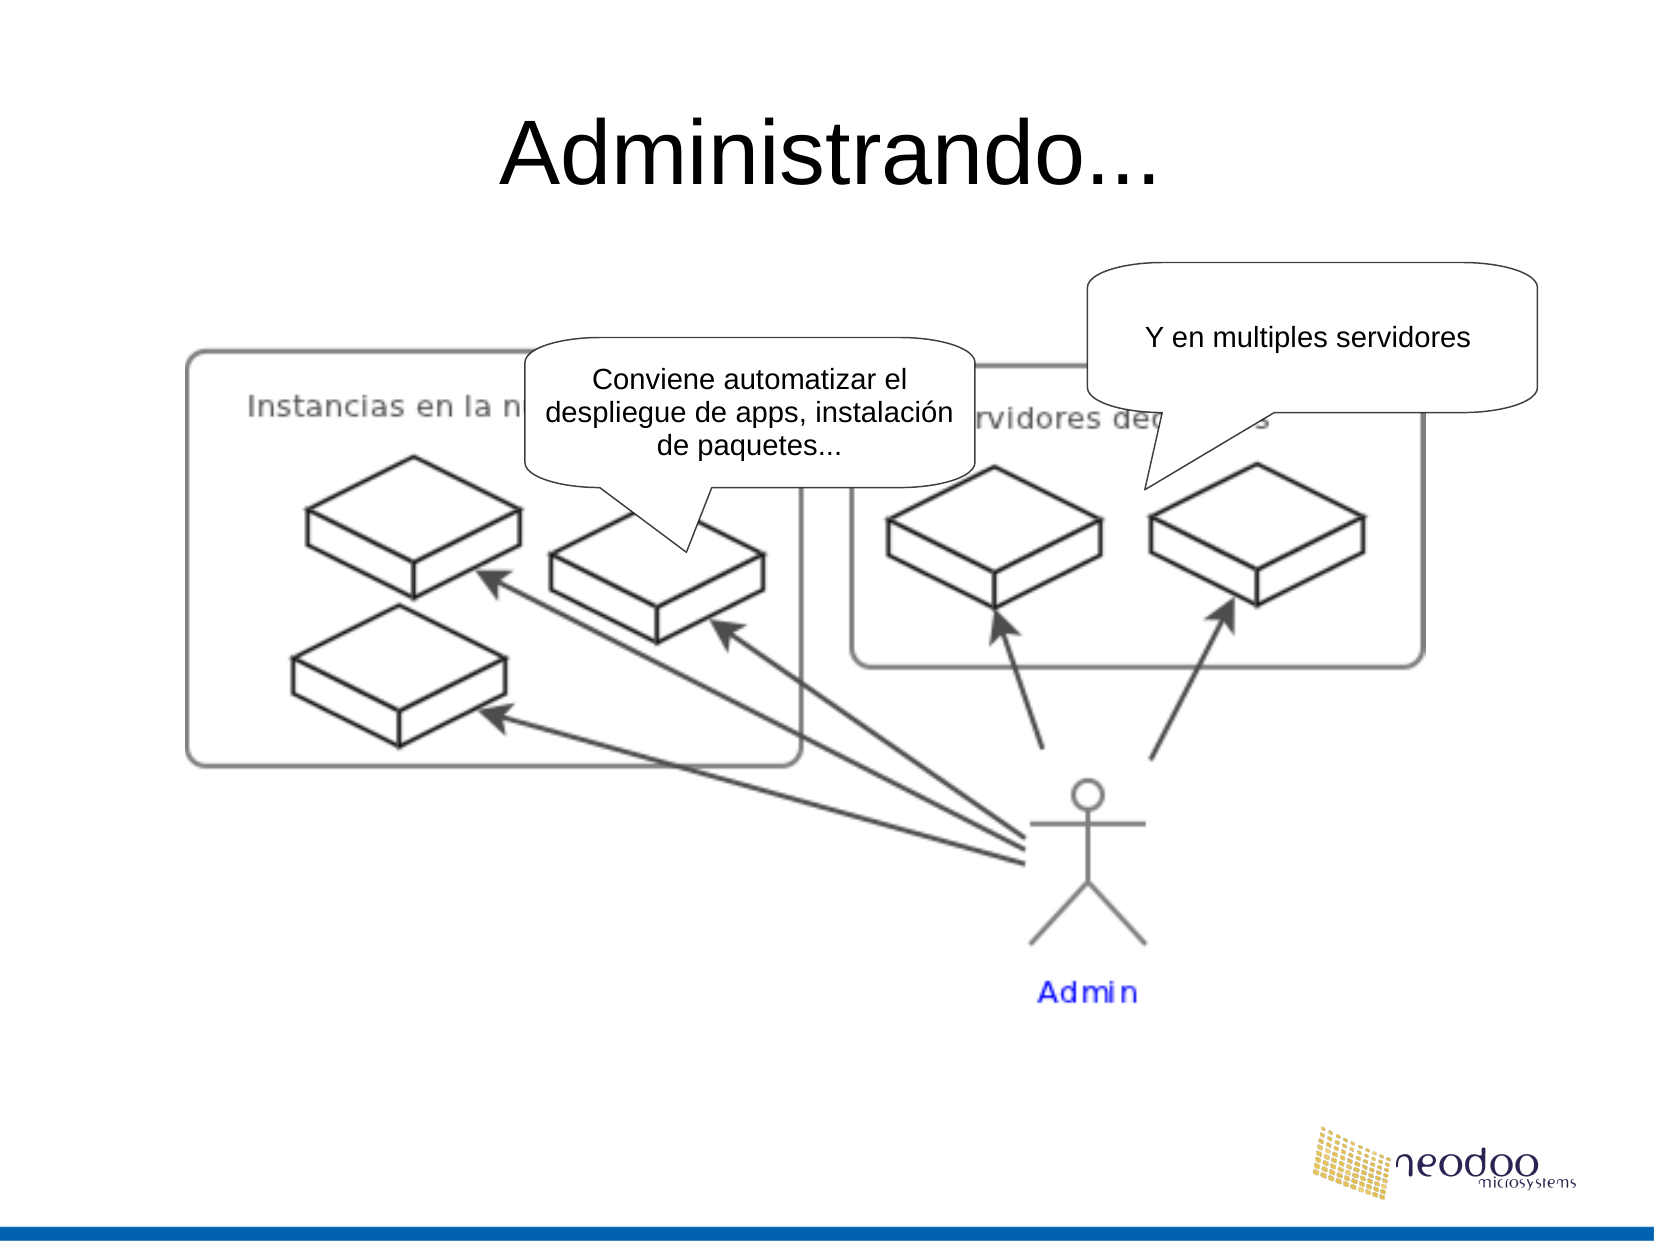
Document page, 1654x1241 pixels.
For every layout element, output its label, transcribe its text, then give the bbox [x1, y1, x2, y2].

title Administrando... [86, 49, 1576, 257]
picture [185, 193, 1426, 1013]
text_box Y en multiples servidores [1087, 262, 1538, 490]
picture [1312, 1126, 1576, 1200]
text_box Conviene automatizar el despliegue de apps, instalación de paquetes... [524, 337, 975, 553]
